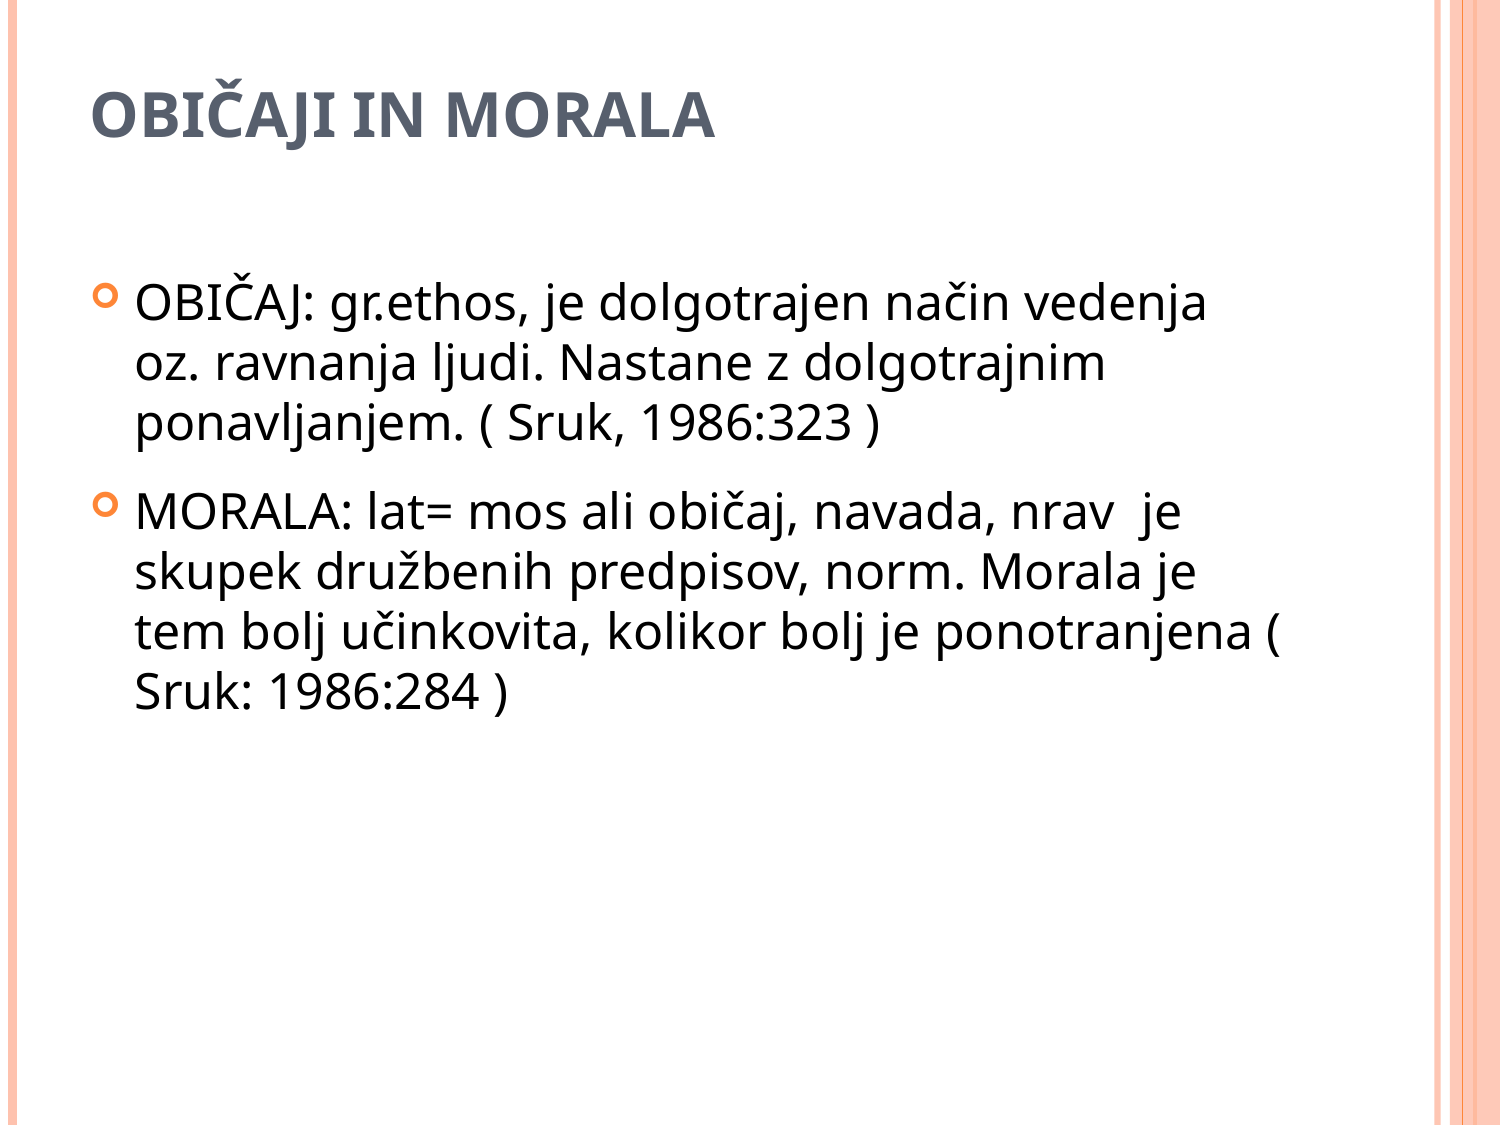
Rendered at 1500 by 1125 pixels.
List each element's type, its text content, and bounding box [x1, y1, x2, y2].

title OBIČAJI IN MORALA [75, 45, 1300, 233]
list OBIČAJ: gr.ethos, je dolgotrajen način vedenja oz. ravnanja ljudi. Nastane z dolgotrajnim ponavljanjem. ( Sruk, 1986:323 ) MORALA: lat= mos ali običaj, navada, nrav je skupek družbenih predpisov, norm. Morala je tem bolj učinkovita, kolikor bolj je ponotranjena ( Sruk: 1986:284 ) [75, 262, 1300, 1062]
